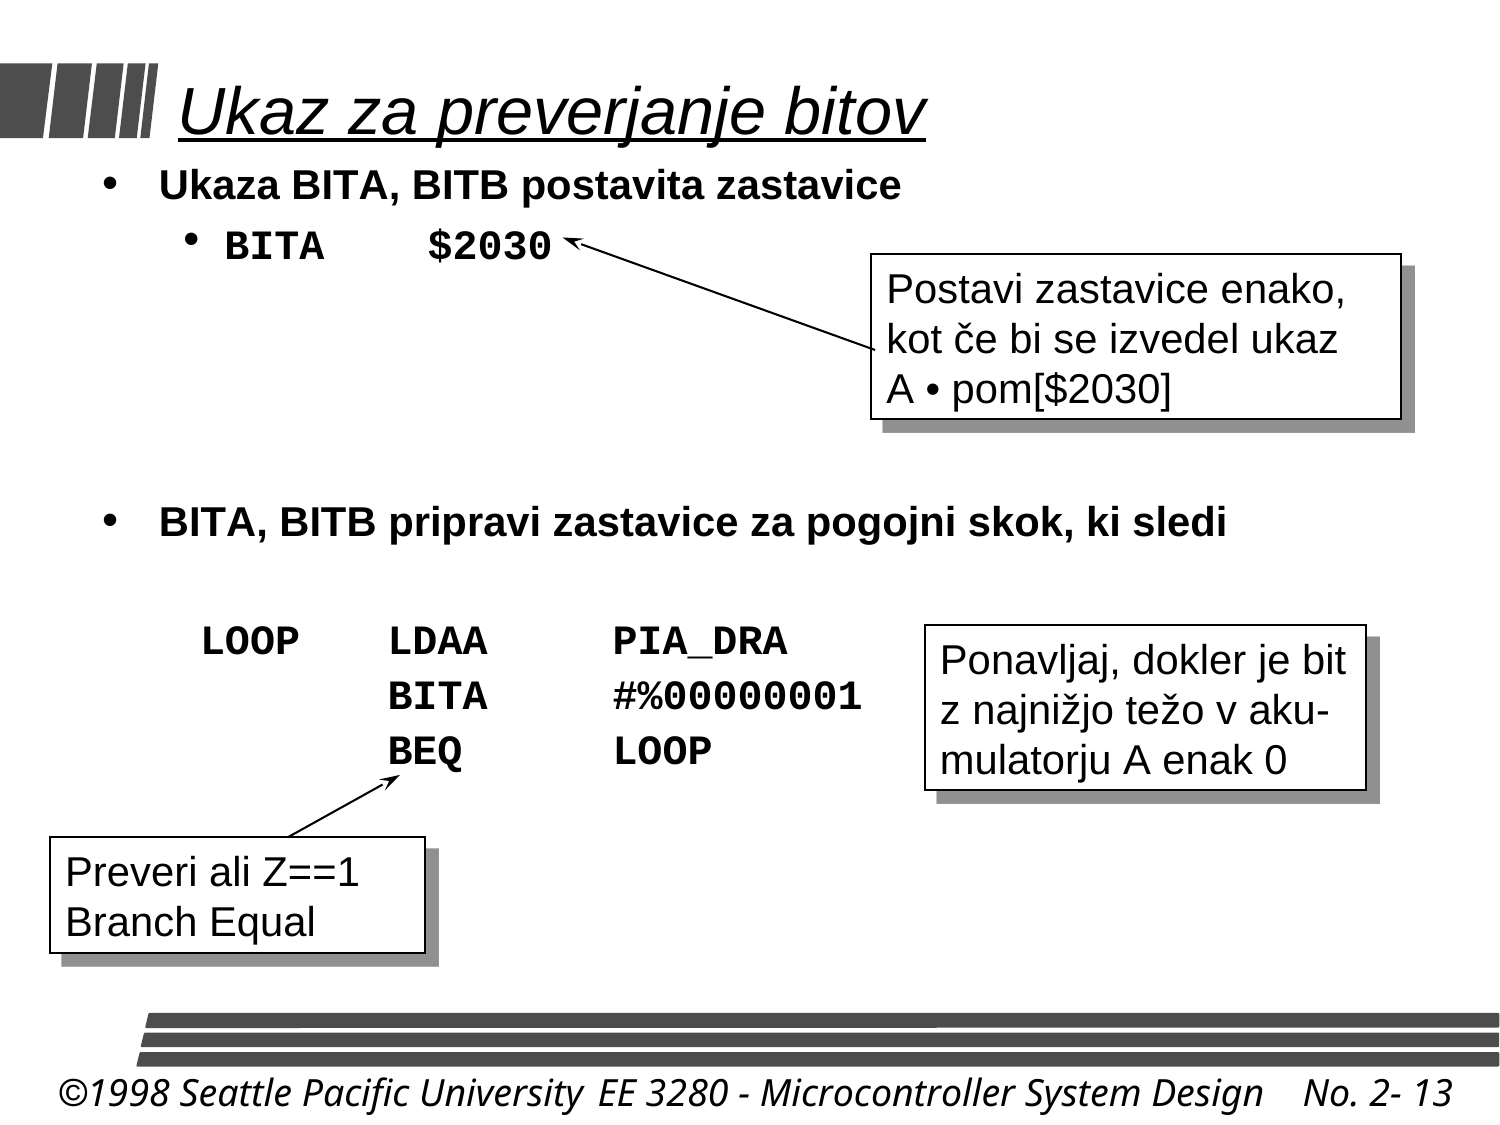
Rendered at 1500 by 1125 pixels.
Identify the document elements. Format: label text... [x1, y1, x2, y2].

text_box Preveri ali Z==1 Branch Equal [50, 837, 426, 953]
text_box Postavi zastavice enako, kot če bi se izvedel ukaz A • pom[$2030] [871, 285, 1401, 420]
text_box Ukaza BITA, BITB postavita zastavice BITA $2030 [87, 149, 1436, 285]
text_box LOOP LDAA PIA_DRA BITA #%00000001 BEQ LOOP [184, 605, 878, 781]
text_box Ponavljaj, dokler je bit z najnižjo težo v aku-mulatorju A enak 0 [924, 624, 1366, 791]
list BITA, BITB pripravi zastavice za pogojni skok, ki sledi [87, 487, 1436, 622]
title Ukaz za preverjanje bitov [162, 60, 1498, 156]
